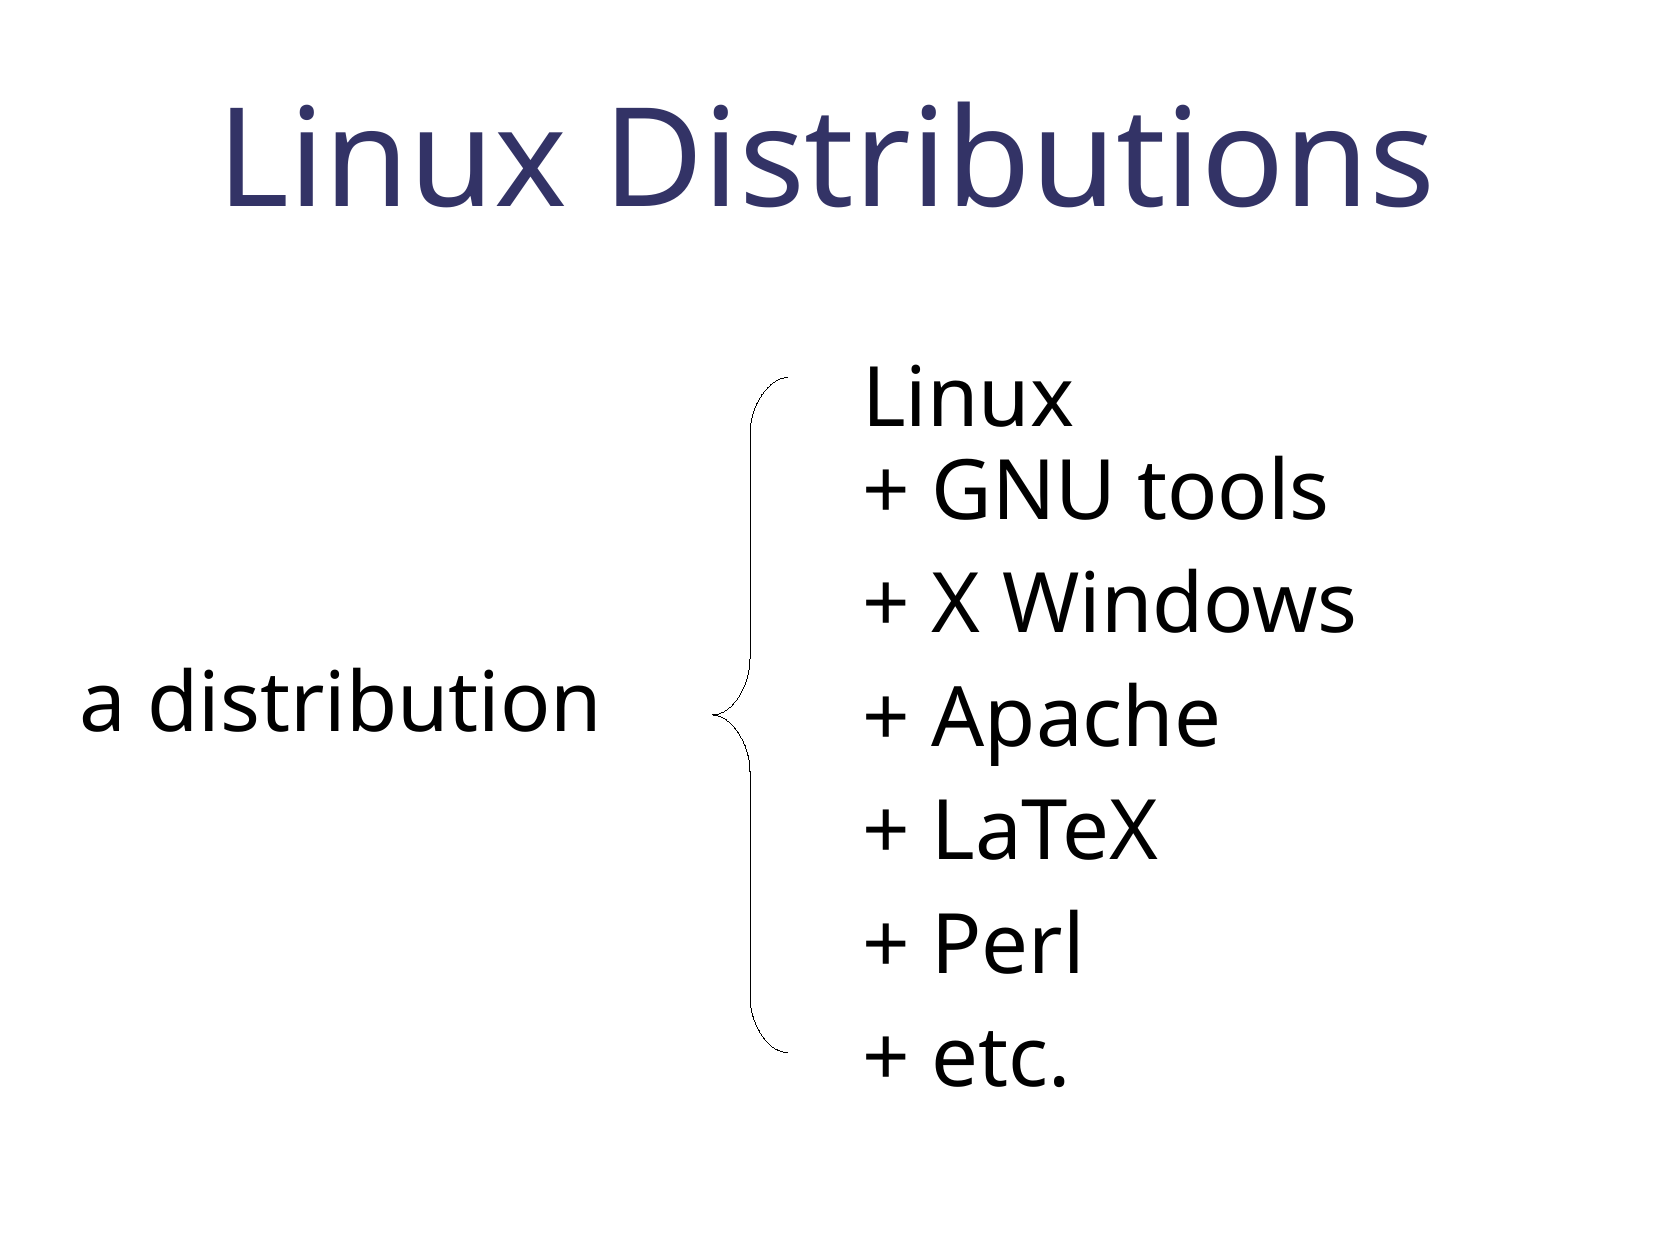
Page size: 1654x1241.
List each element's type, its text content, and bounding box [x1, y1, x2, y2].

text_box a distribution [79, 648, 638, 751]
subtitle Linux [862, 337, 1646, 450]
text_box + GNU tools + X Windows + Apache + LaTeX + Perl + etc. [862, 450, 1646, 1092]
title Linux Distributions [82, 56, 1571, 250]
